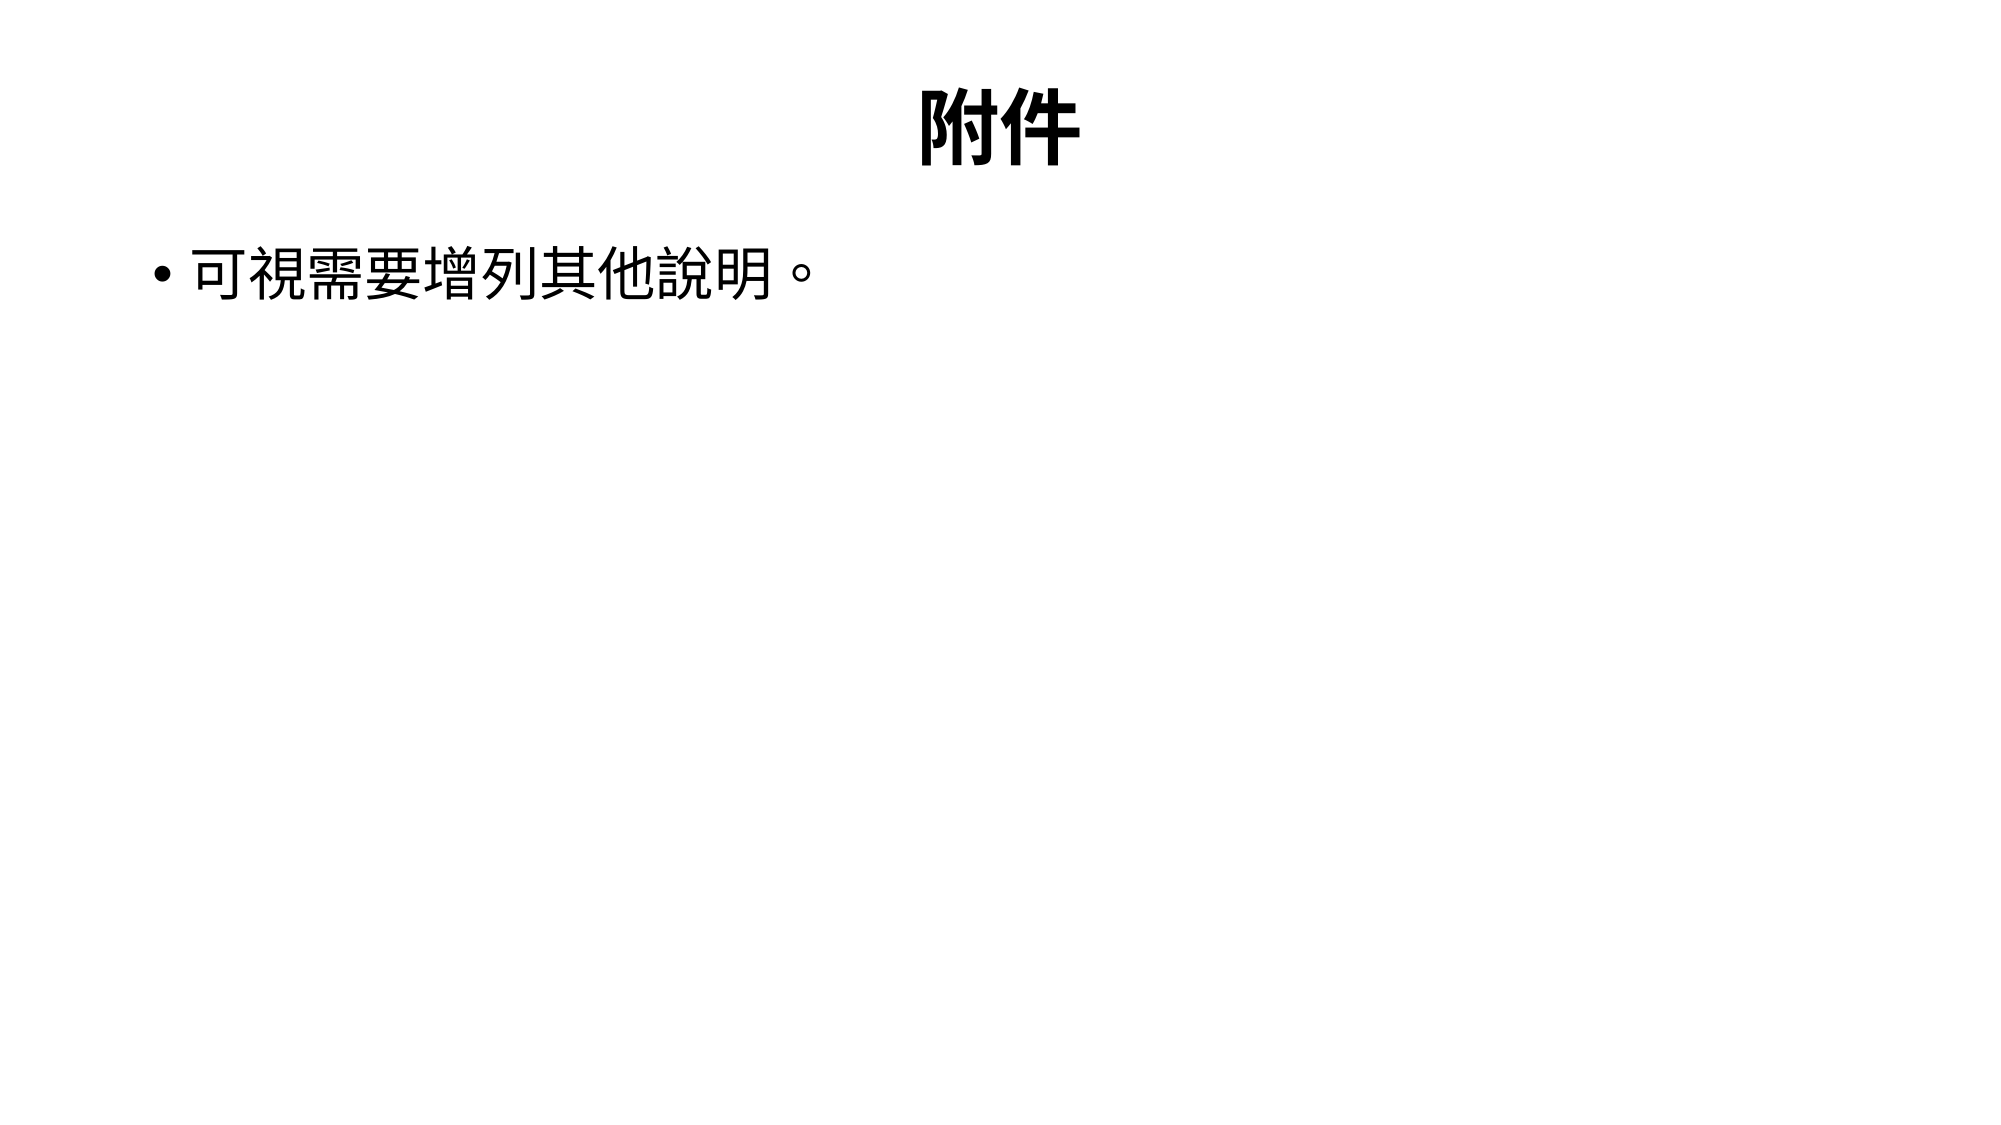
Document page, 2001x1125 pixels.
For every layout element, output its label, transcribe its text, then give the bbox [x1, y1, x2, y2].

list 可視需要增列其他說明。 [137, 237, 1863, 1014]
title 附件 [137, 59, 1863, 205]
